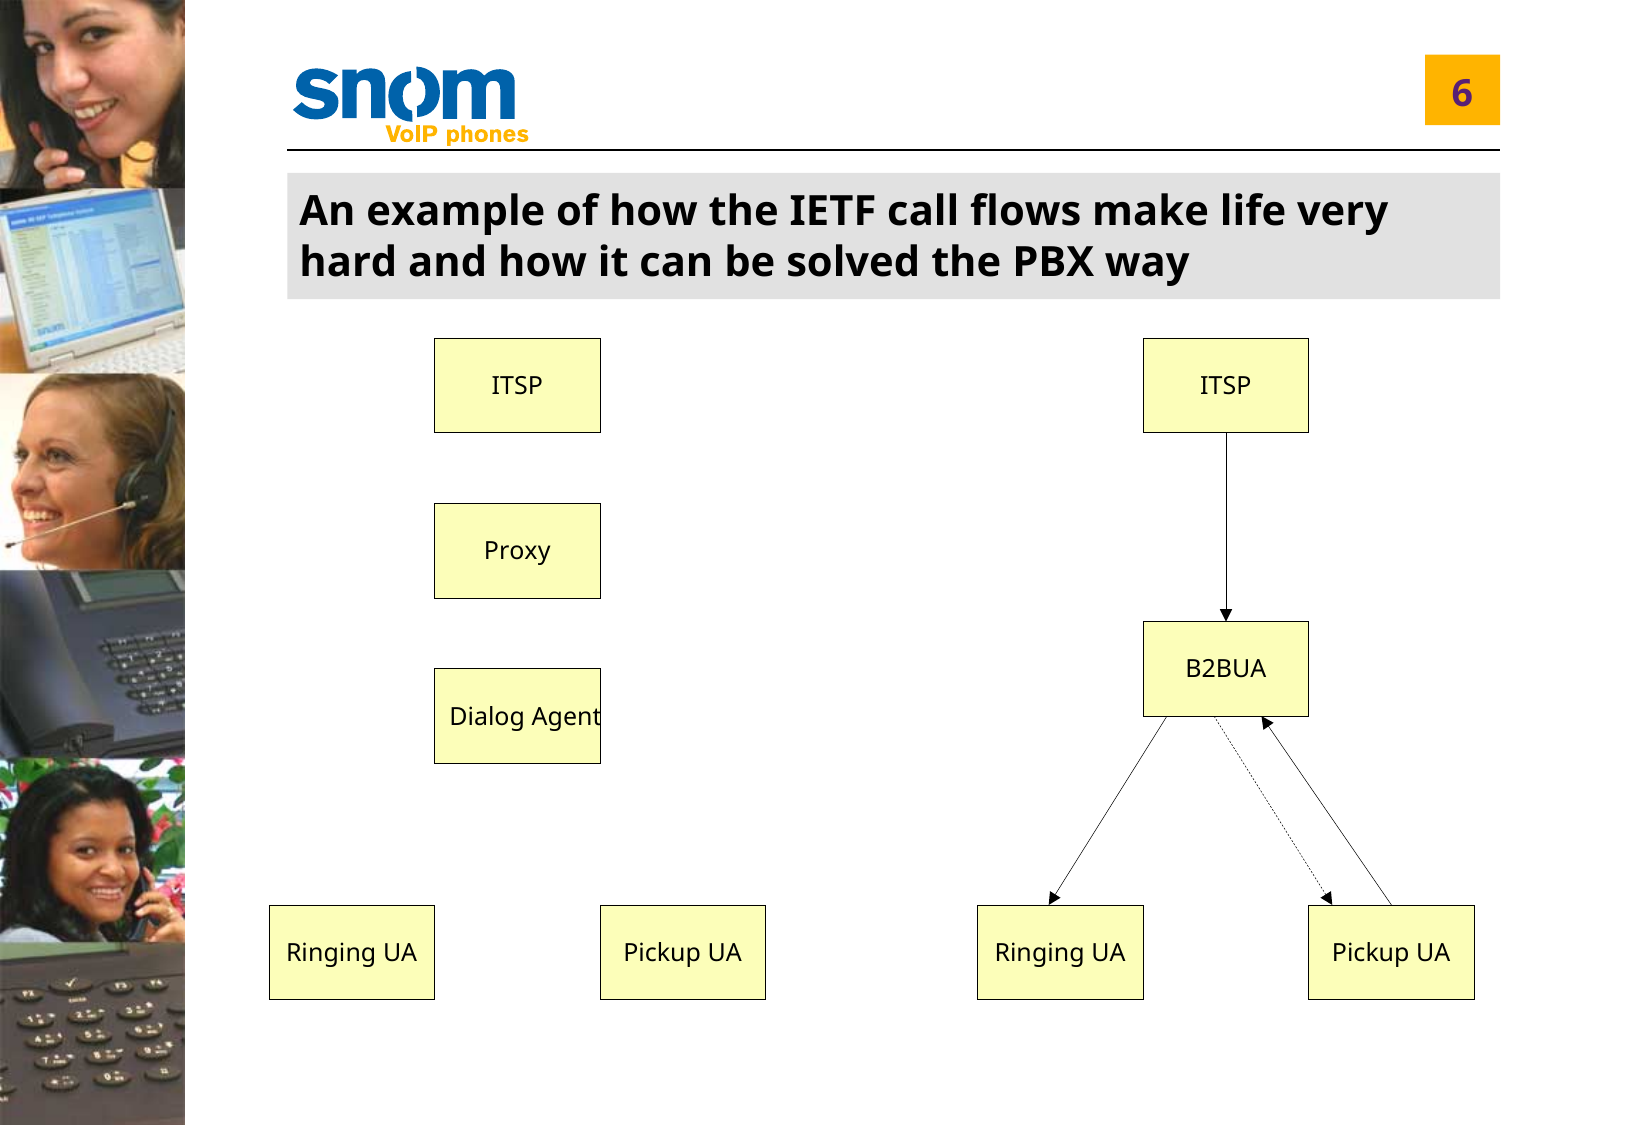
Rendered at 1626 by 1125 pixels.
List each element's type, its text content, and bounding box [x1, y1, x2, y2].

text_box Pickup UA [600, 904, 766, 1000]
picture [0, 0, 185, 1125]
text_box Dialog Agent [434, 668, 601, 764]
text_box Ringing UA [268, 904, 435, 1000]
text_box Proxy [434, 503, 601, 598]
text_box ITSP [434, 337, 601, 433]
text_box Pickup UA [1308, 904, 1474, 1000]
text_box ITSP [1143, 337, 1309, 433]
text_box Ringing UA [977, 904, 1143, 1000]
title An example of how the IETF call flows make life very hard and how it can be solved the PBX way [287, 172, 1501, 287]
text_box B2BUA [1143, 621, 1309, 717]
